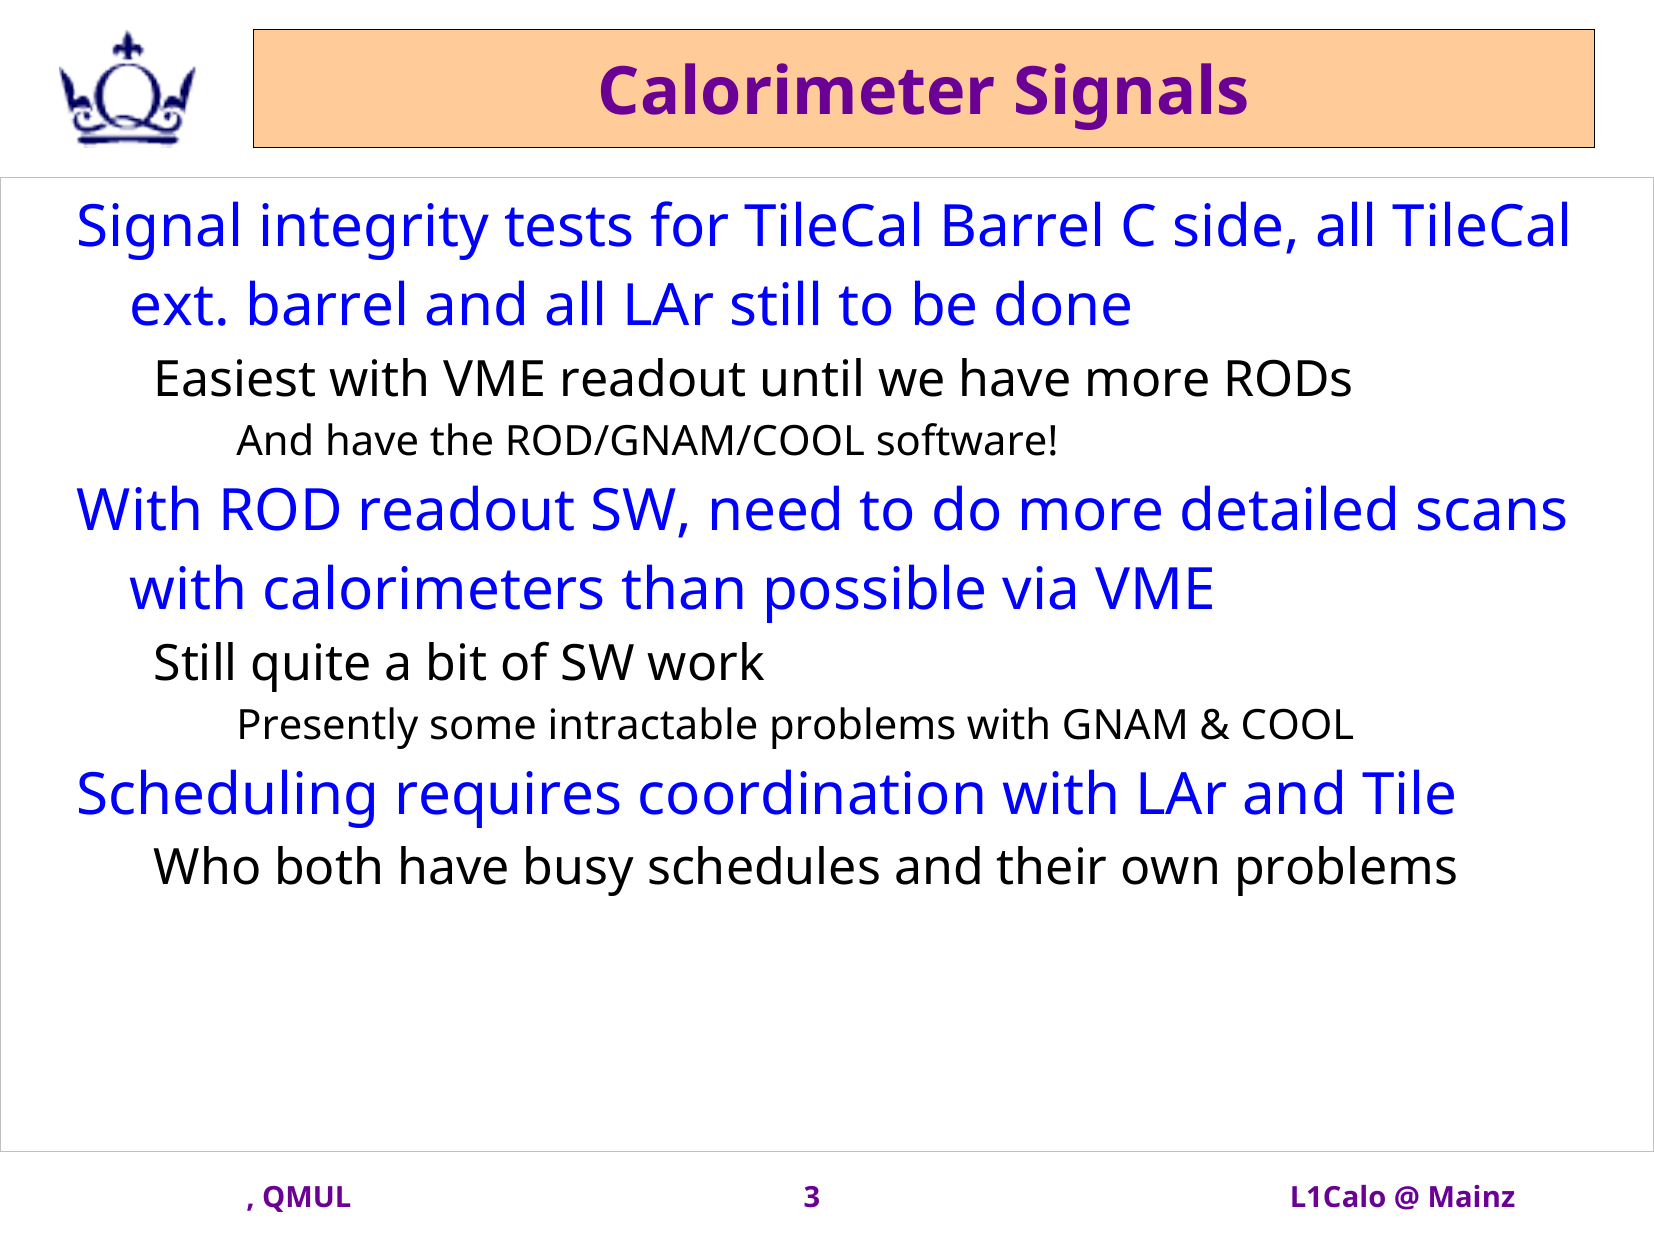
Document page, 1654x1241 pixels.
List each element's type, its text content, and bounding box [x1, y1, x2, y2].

list Signal integrity tests for TileCal Barrel C side, all TileCal ext. barrel and all LAr still to be done Easiest with VME readout until we have more RODs And have the ROD/GNAM/COOL software! With ROD readout SW, need to do more detailed scans with calorimeters than possible via VME Still quite a bit of SW work Presently some intractable problems with GNAM & COOL Scheduling requires coordination with LAr and Tile Who both have busy schedules and their own problems [59, 184, 1603, 1104]
title Calorimeter Signals [253, 29, 1595, 148]
picture [59, 29, 200, 148]
